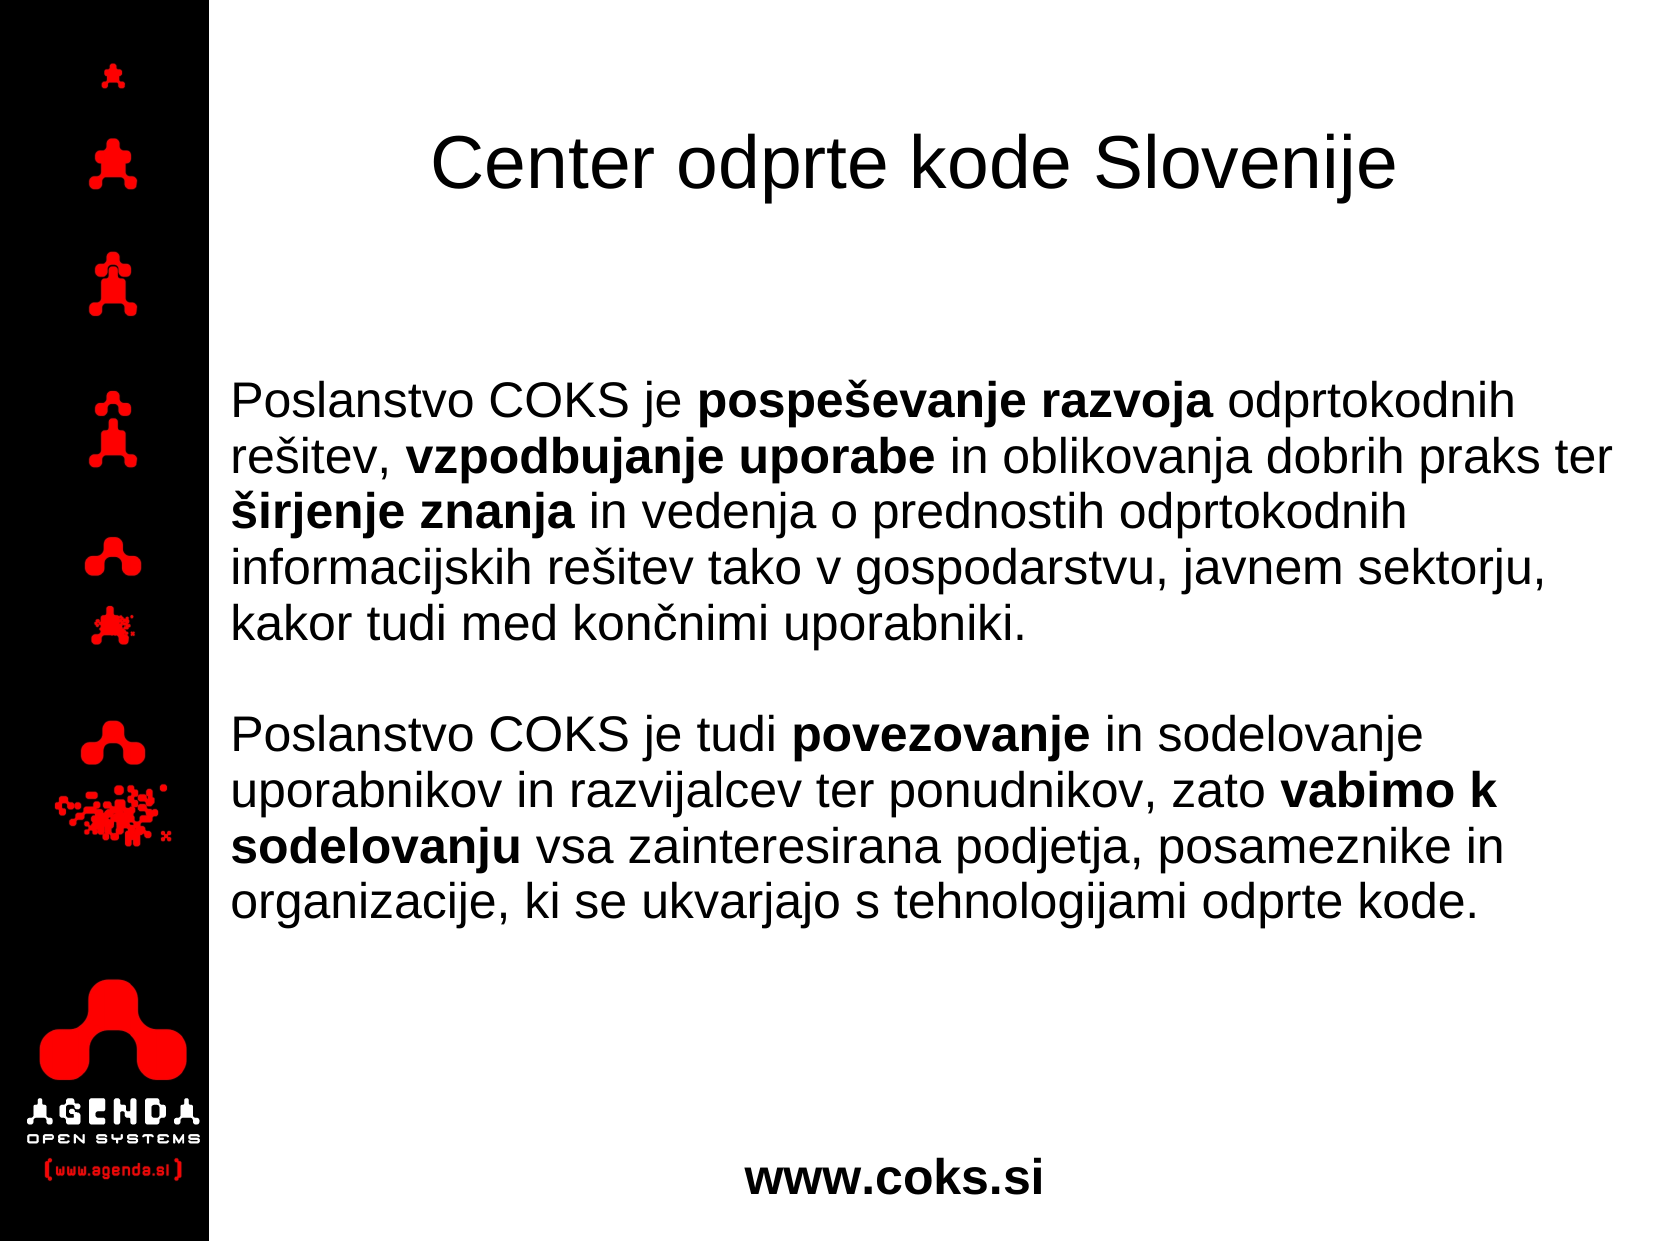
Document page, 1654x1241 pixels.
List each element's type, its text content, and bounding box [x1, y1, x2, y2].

title Center odprte kode Slovenije [276, 58, 1536, 266]
text_box Poslanstvo COKS je pospeševanje razvoja odprtokodnih rešitev, vzpodbujanje uporabe in oblikovanja dobrih praks ter širjenje znanja in vedenja o prednostih odprtokodnih informacijskih rešitev tako v gospodarstvu, javnem sektorju, kakor tudi med končnimi uporabniki. Poslanstvo COKS je tudi povezovanje in sodelovanje uporabnikov in razvijalcev ter ponudnikov, zato vabimo k sodelovanju vsa zainteresirana podjetja, posameznike in organizacije, ki se ukvarjajo s tehnologijami odprte kode. [230, 372, 1648, 1042]
picture [0, 0, 209, 1241]
text_box www.coks.si [744, 1149, 1093, 1206]
